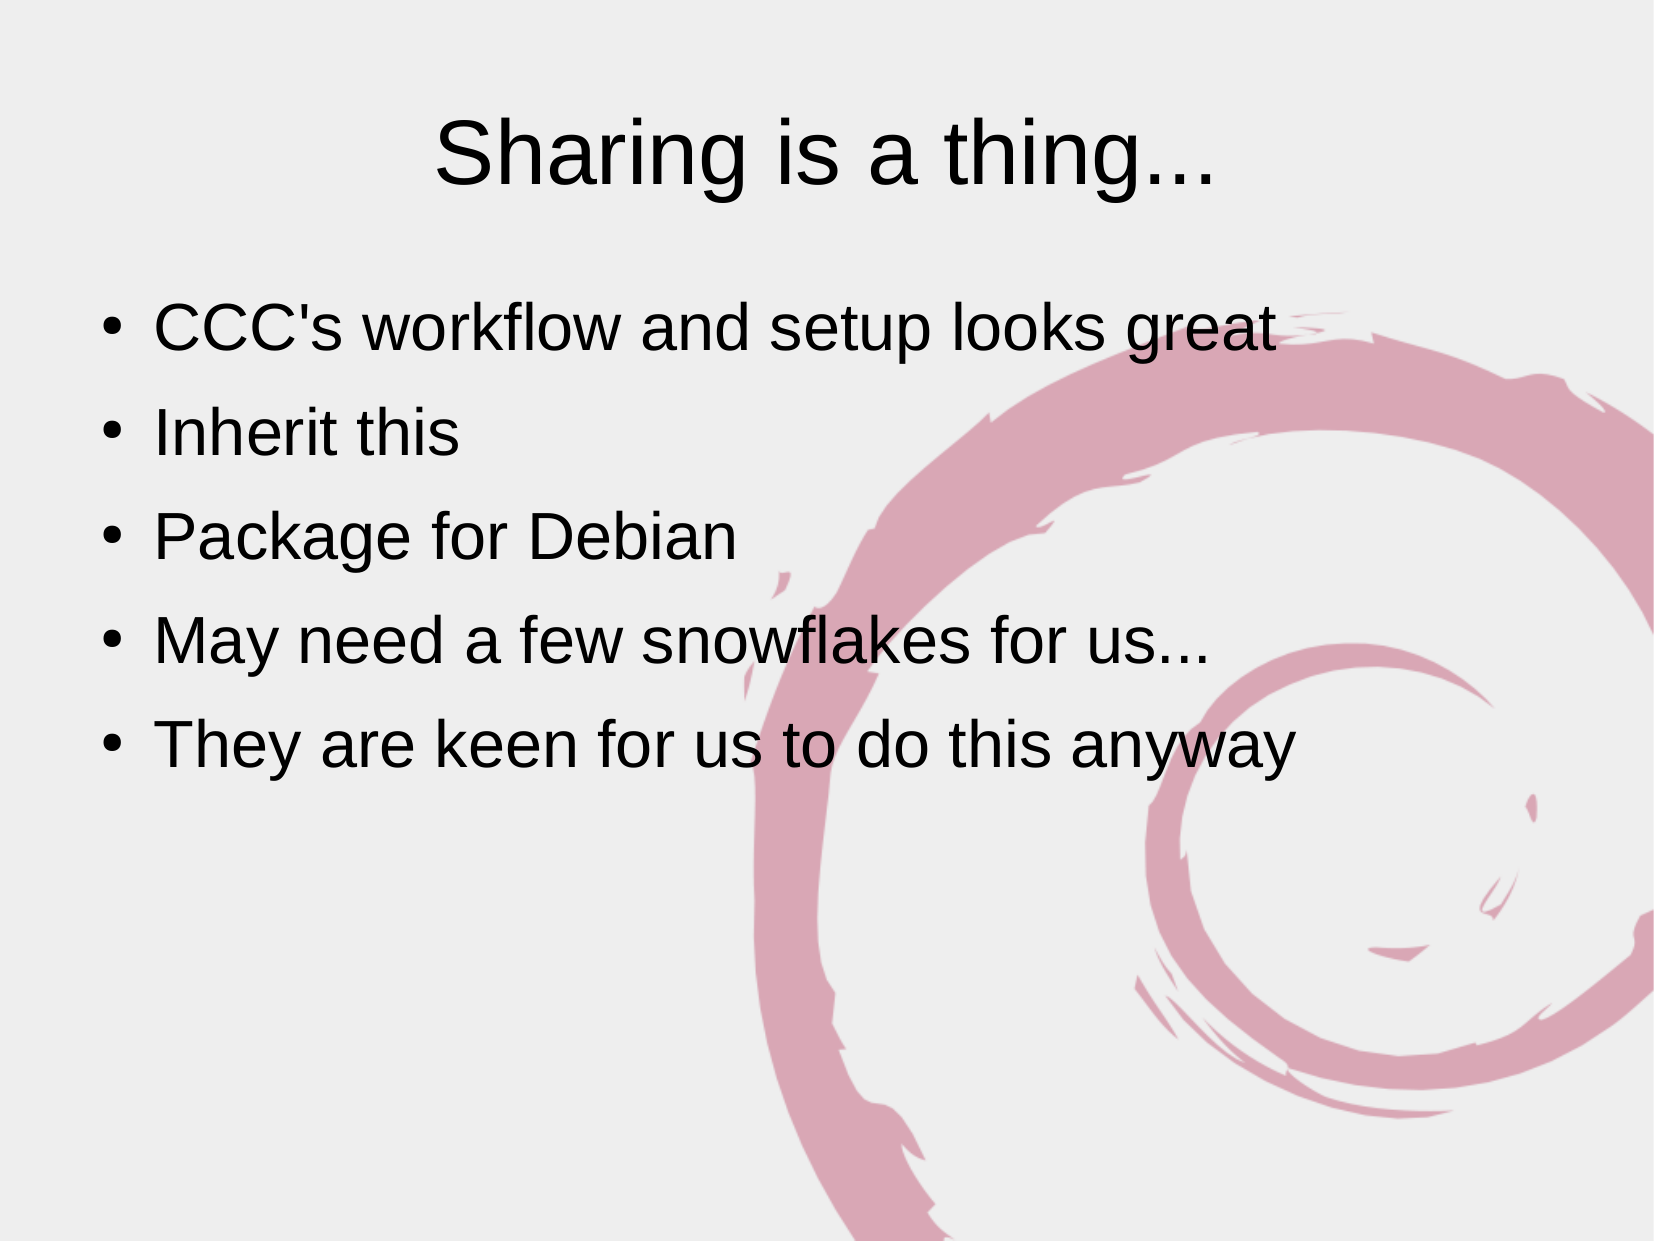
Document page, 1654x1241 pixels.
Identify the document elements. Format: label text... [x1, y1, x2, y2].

title Sharing is a thing... [82, 49, 1571, 257]
picture [0, 0, 1654, 1241]
list CCC's workflow and setup looks great Inherit this Package for Debian May need a few snowflakes for us... They are keen for us to do this anyway [82, 290, 1571, 1010]
